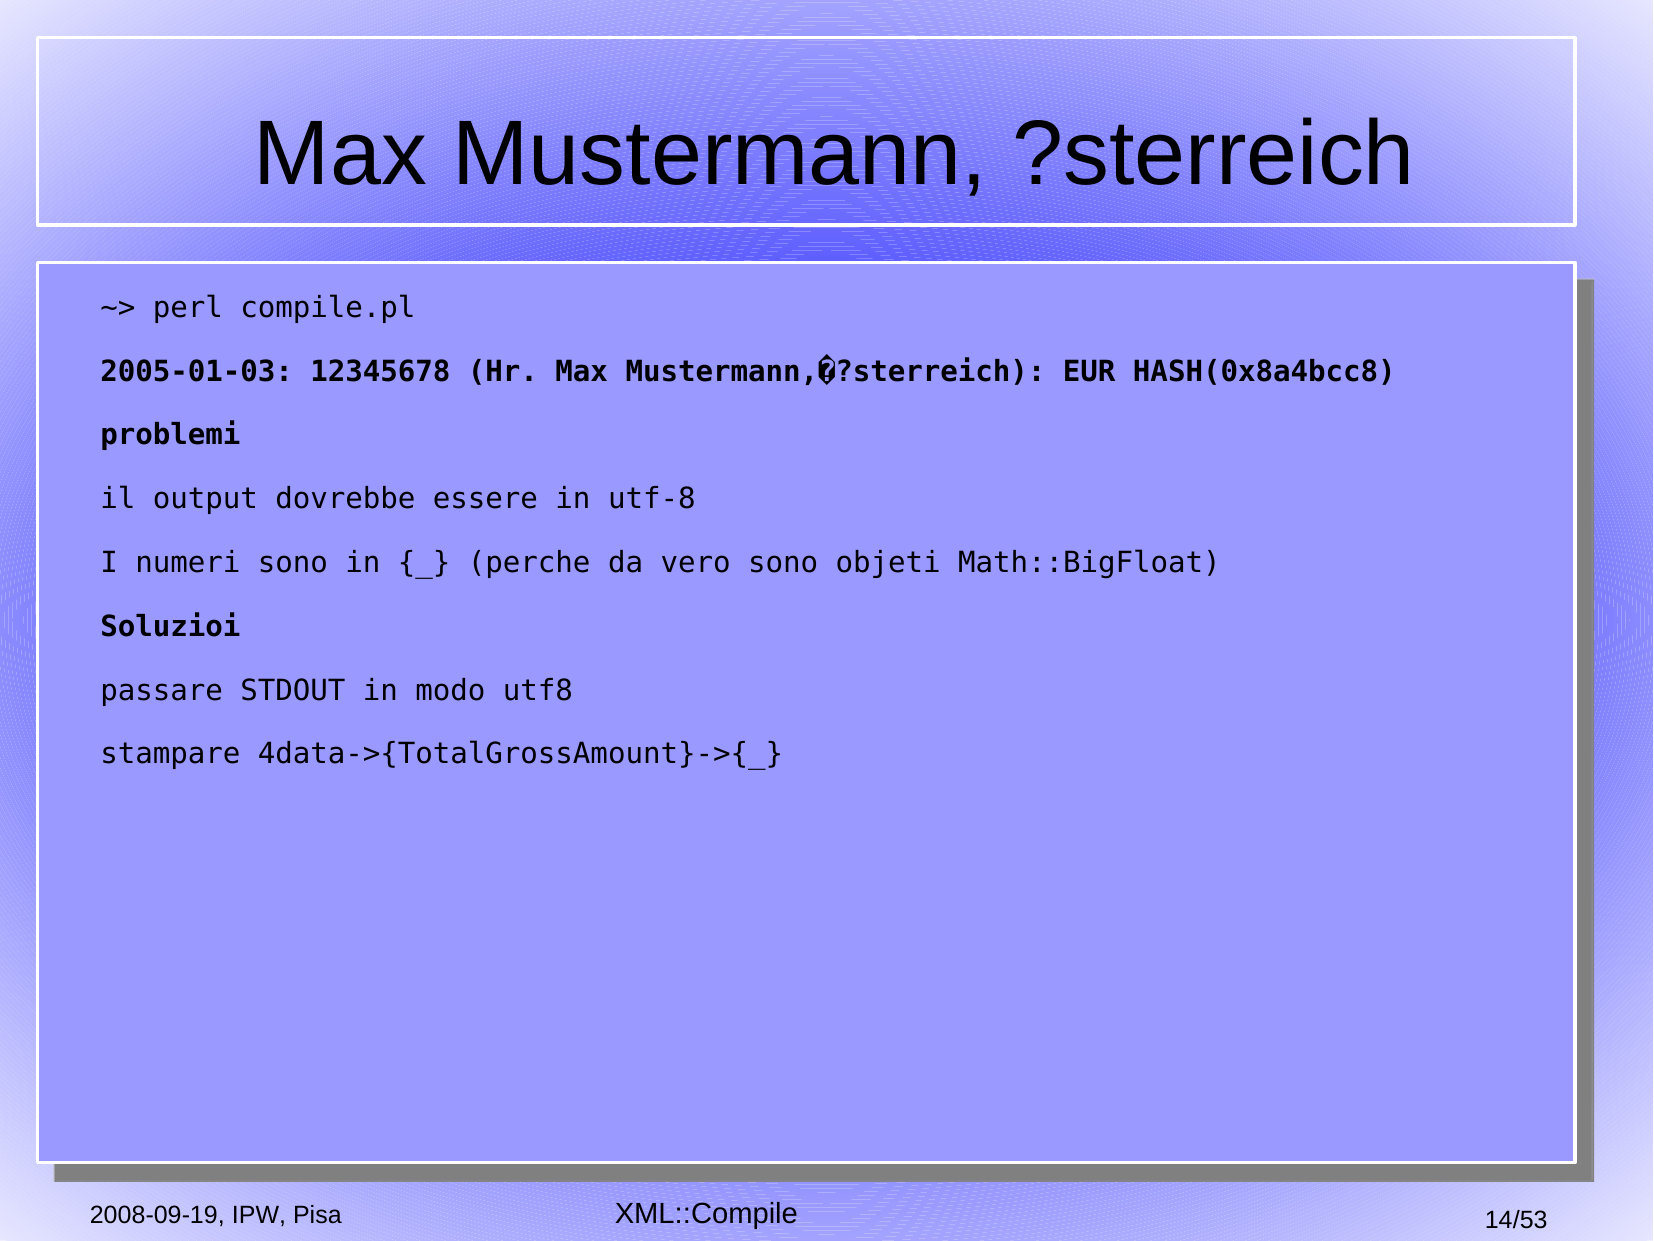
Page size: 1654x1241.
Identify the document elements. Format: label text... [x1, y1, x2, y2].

title Max Mustermann, ?sterreich [82, 56, 1571, 250]
list ~> perl compile.pl 2005-01-03: 12345678 (Hr. Max Mustermann,�?sterreich): EUR HASH(0x8a4bcc8) problemi il output dovrebbe essere in utf-8 I numeri sono in {_} (perche da vero sono objeti Math::BigFloat) Soluzioi passare STDOUT in modo utf8 stampare 4data->{TotalGrossAmount}->{_} [82, 290, 1571, 1111]
